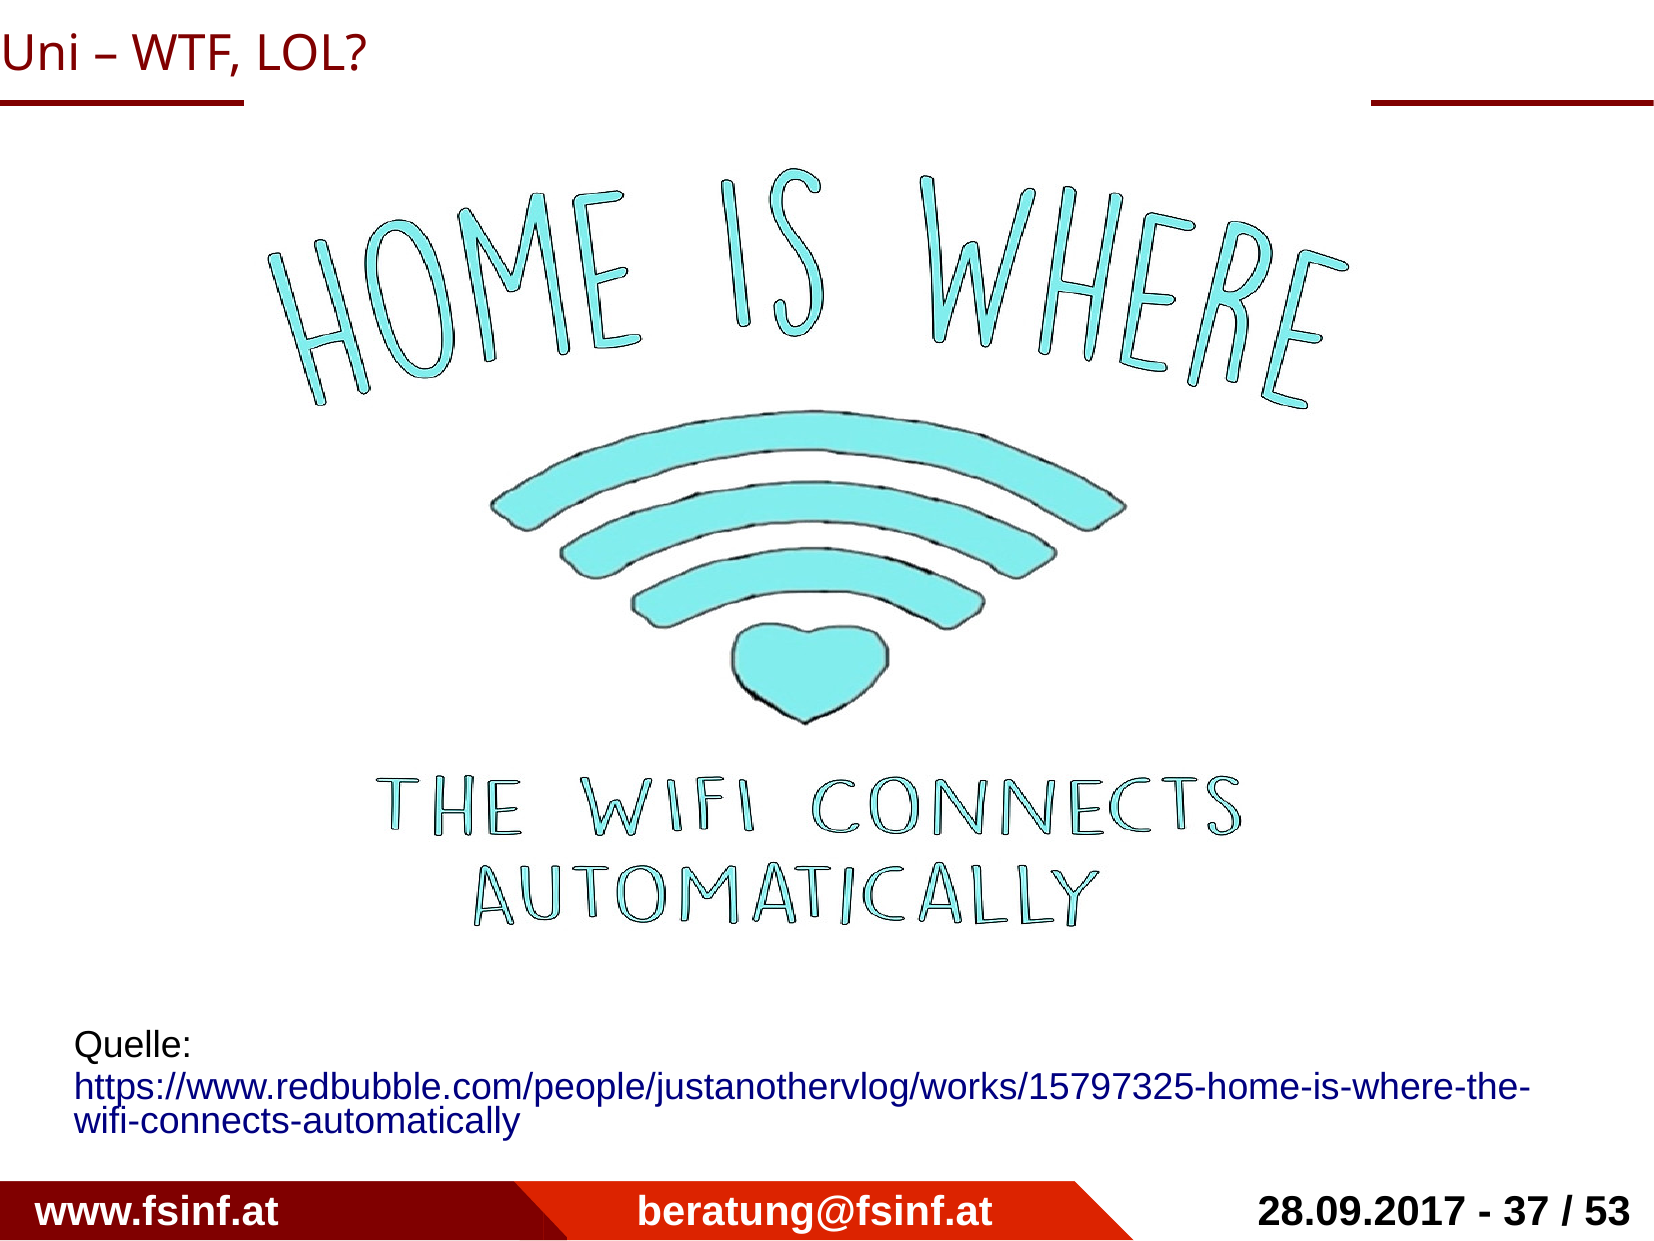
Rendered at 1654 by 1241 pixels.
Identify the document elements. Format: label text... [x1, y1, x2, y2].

text_box Quelle: https://www.redbubble.com/people/justanothervlog/works/15797325-home-is-where-the-wifi-connects-automatically [59, 1015, 1548, 1101]
picture [244, 94, 1371, 1015]
